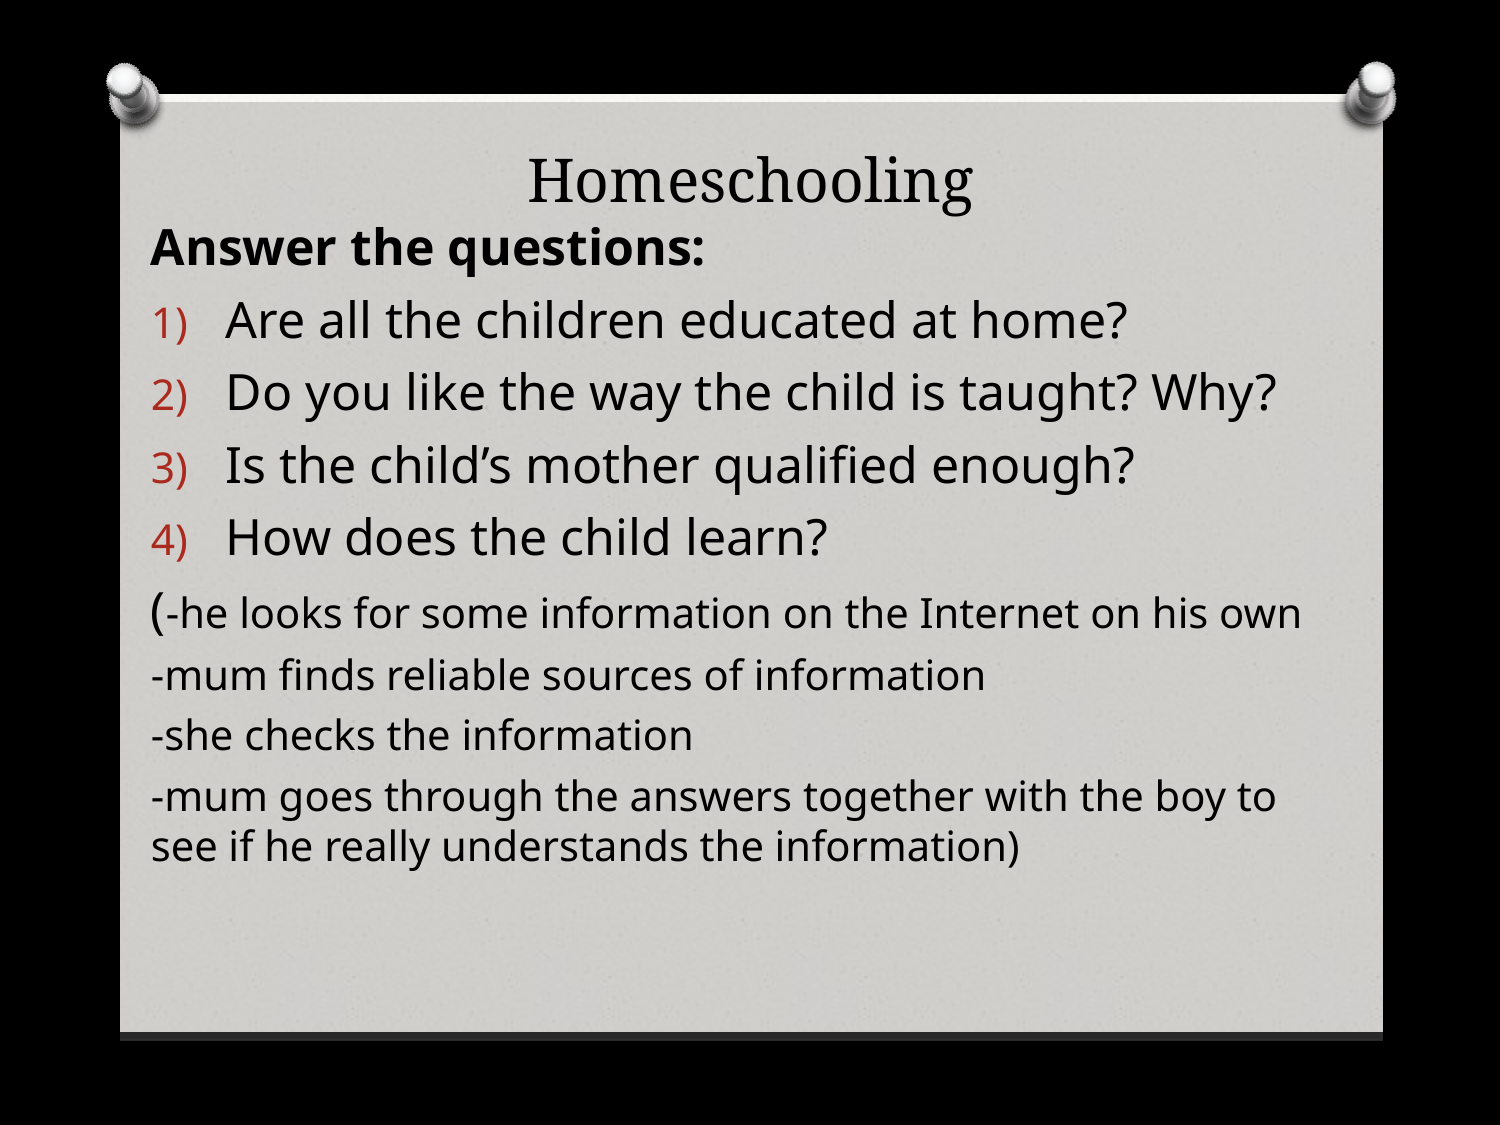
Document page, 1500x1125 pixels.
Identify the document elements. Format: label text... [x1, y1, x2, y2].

title Homeschooling [179, 134, 1323, 208]
list Answer the questions: Are all the children educated at home? Do you like the way the child is taught? Why? Is the child’s mother qualified enough? How does the child learn? (-he looks for some information on the Internet on his own -mum finds reliable sources of information -she checks the information -mum goes through the answers together with the boy to see if he really understands the information) [135, 208, 1365, 1012]
